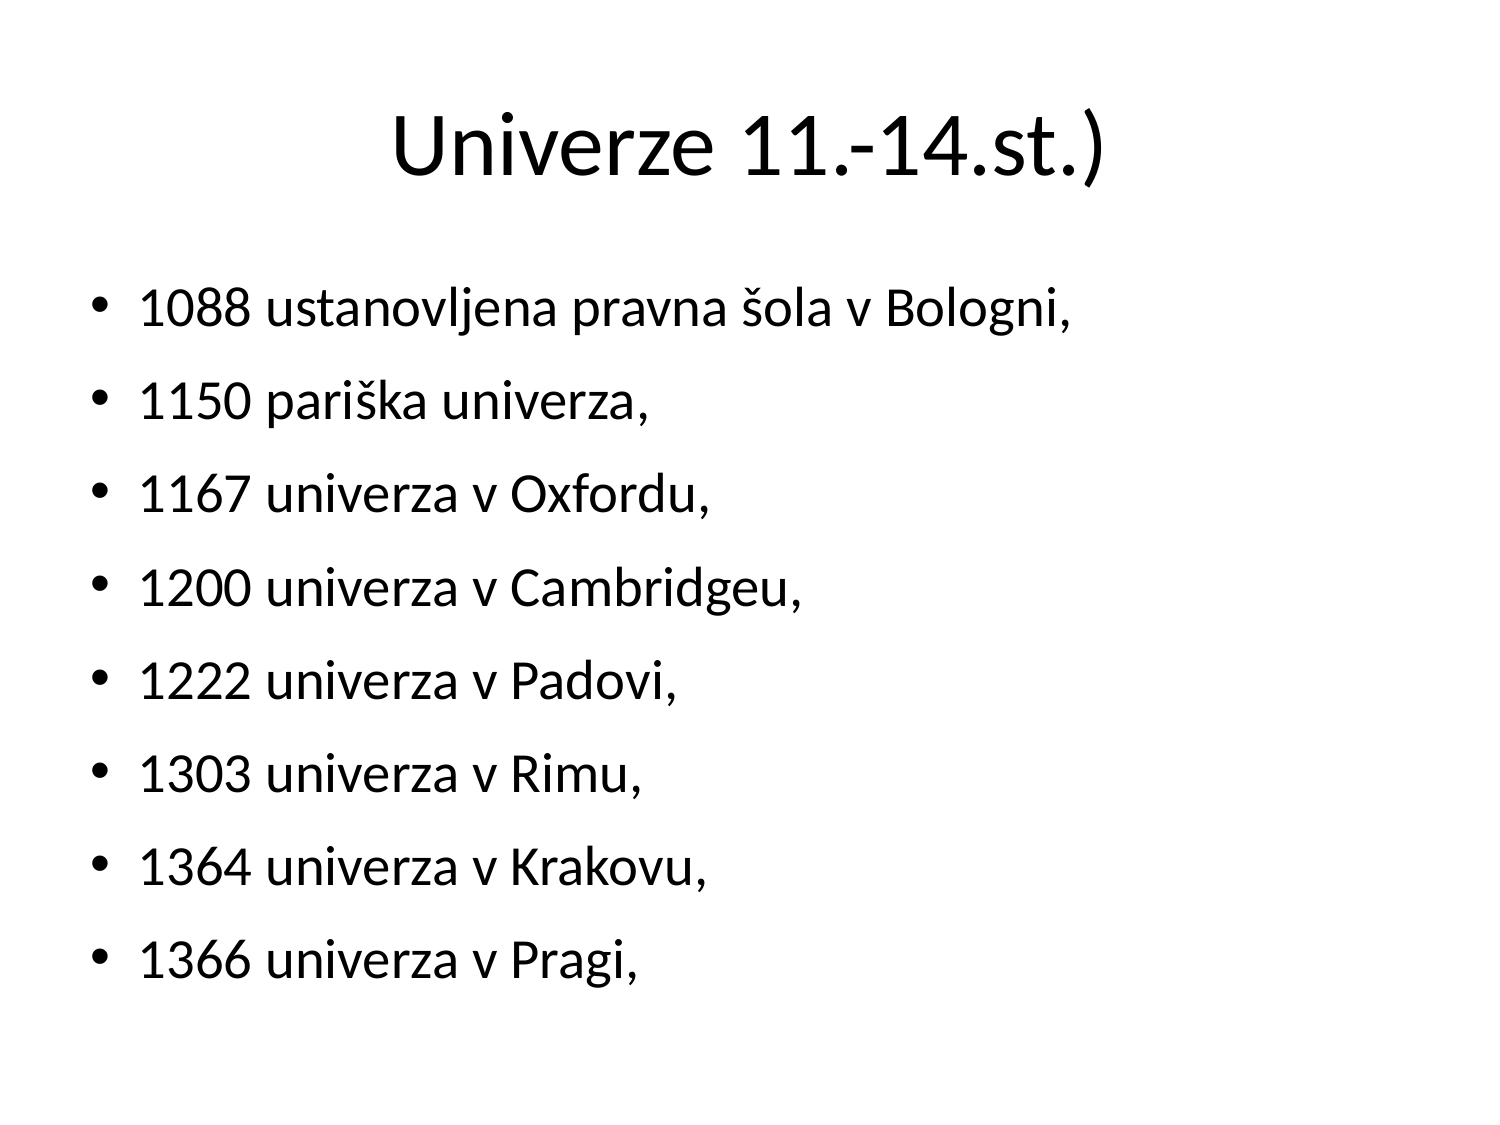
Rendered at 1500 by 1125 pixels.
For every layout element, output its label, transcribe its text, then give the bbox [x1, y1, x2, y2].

list 1088 ustanovljena pravna šola v Bologni, 1150 pariška univerza, 1167 univerza v Oxfordu, 1200 univerza v Cambridgeu, 1222 univerza v Padovi, 1303 univerza v Rimu, 1364 univerza v Krakovu, 1366 univerza v Pragi, [75, 262, 1425, 1005]
title Univerze 11.-14.st.) [75, 45, 1425, 233]
